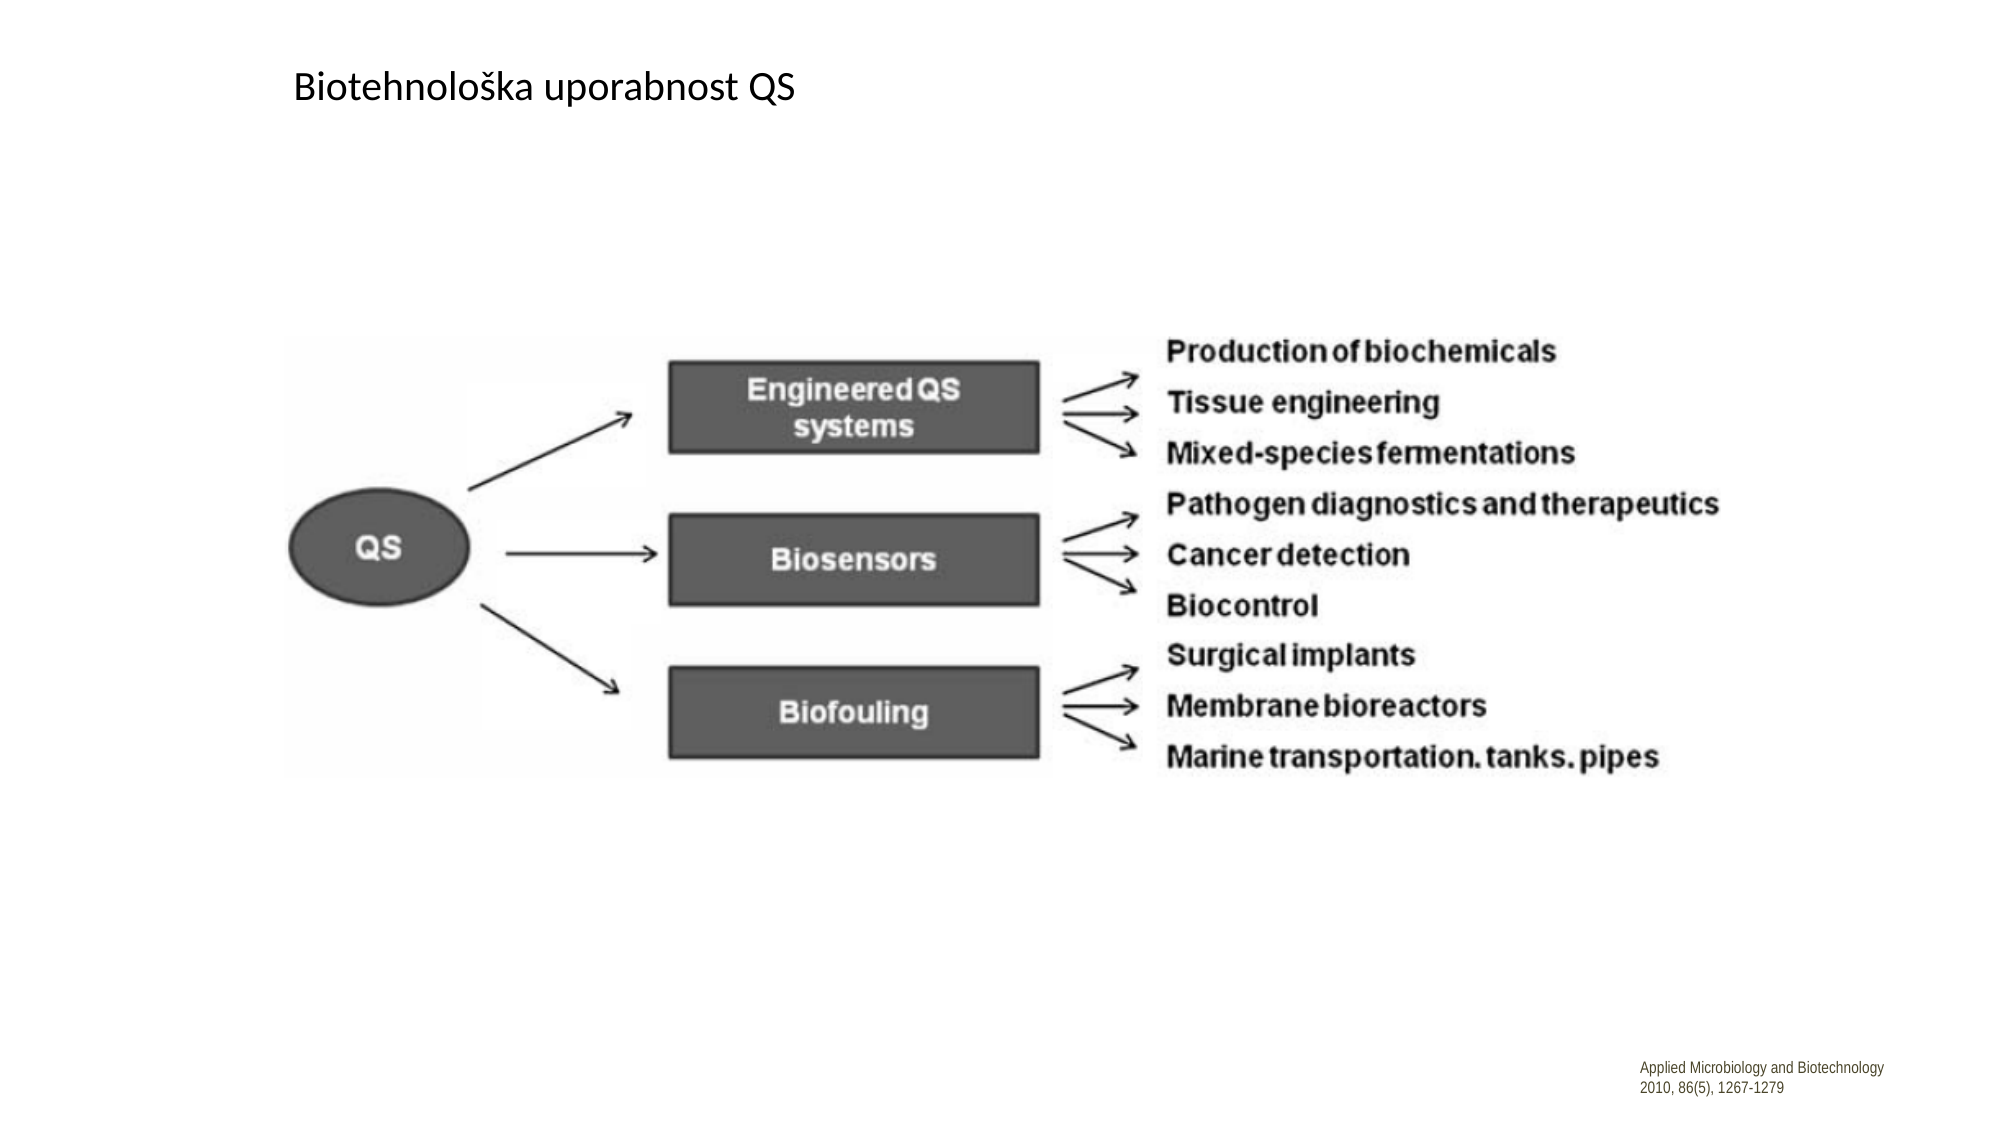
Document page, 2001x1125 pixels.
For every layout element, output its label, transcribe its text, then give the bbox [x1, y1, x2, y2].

text_box Applied Microbiology and Biotechnology 2010, 86(5), 1267-1279 [1625, 1029, 1900, 1105]
text_box Biotehnološka uporabnost QS [278, 51, 811, 117]
picture [246, 312, 1754, 813]
